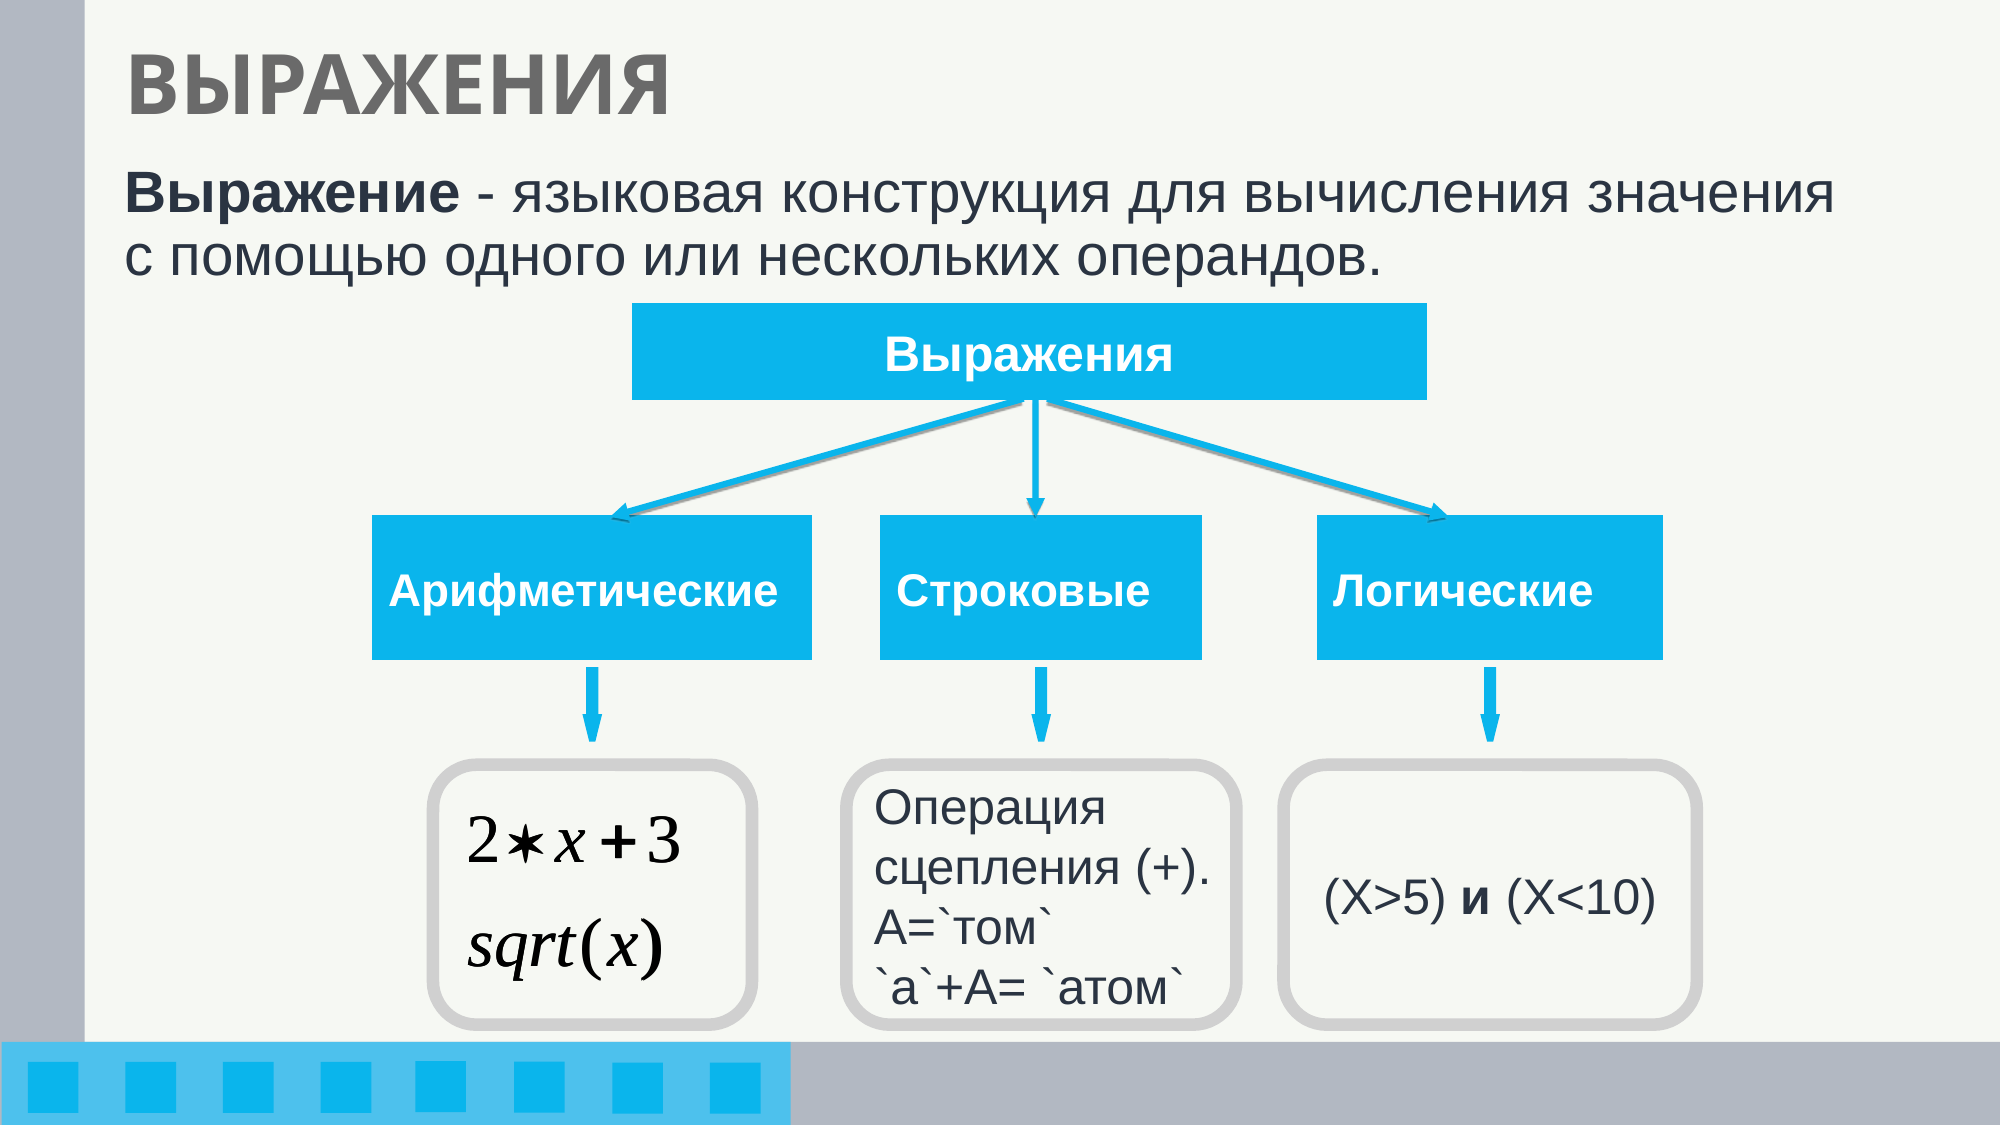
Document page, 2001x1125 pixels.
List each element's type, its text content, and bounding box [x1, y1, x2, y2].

text_box [586, 670, 599, 741]
text_box (X>5) и (X<10) [1283, 764, 1697, 1025]
text_box [1035, 670, 1048, 741]
title ВЫРАЖЕНИЯ [109, 0, 1891, 154]
text_box Операция сцепления (+). А=`том` `a`+А= `атом` [846, 764, 1237, 1025]
text_box Логические [1318, 516, 1662, 659]
text_box Выражения [633, 343, 1426, 399]
picture [456, 800, 692, 996]
list Выражение - языковая конструкция для вычисления значения с помощью одного или нескольких операндов. [109, 154, 1891, 343]
text_box Строковые [881, 516, 1201, 659]
chart [456, 800, 693, 997]
text_box [1484, 670, 1496, 741]
text_box Арифметические [373, 516, 811, 659]
